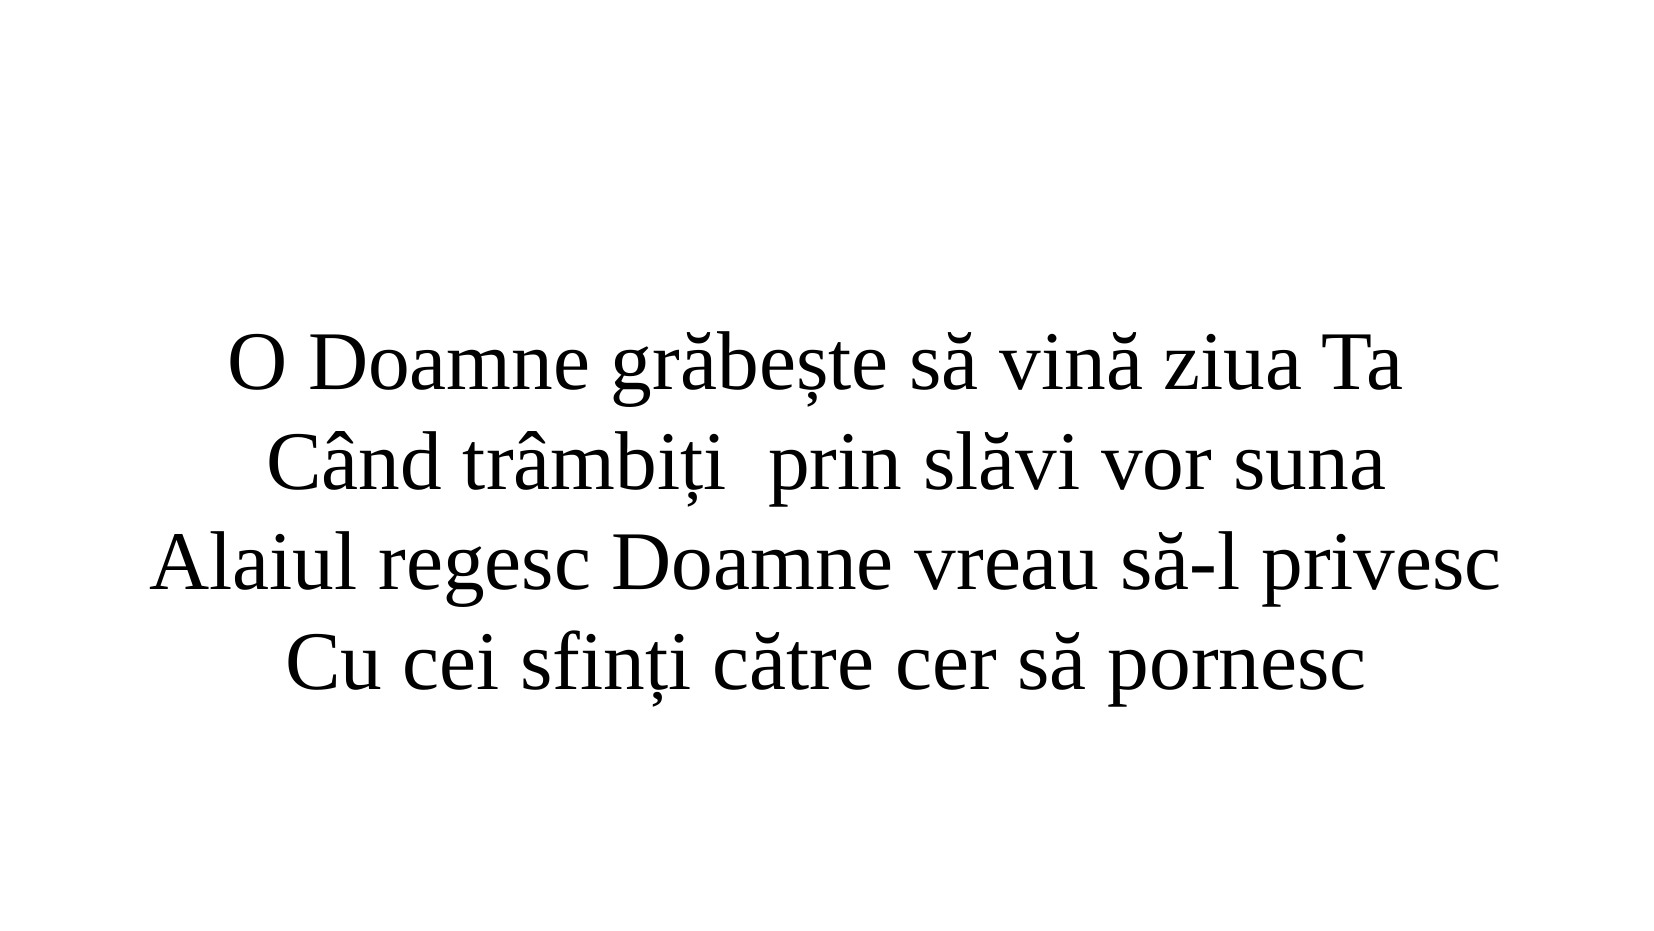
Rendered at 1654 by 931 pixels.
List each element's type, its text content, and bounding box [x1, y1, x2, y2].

subtitle O Doamne grăbește să vină ziua Ta Când trâmbiți prin slăvi vor suna Alaiul regesc Doamne vreau să-l privesc Cu cei sfinți către cer să pornesc [0, 298, 1654, 671]
